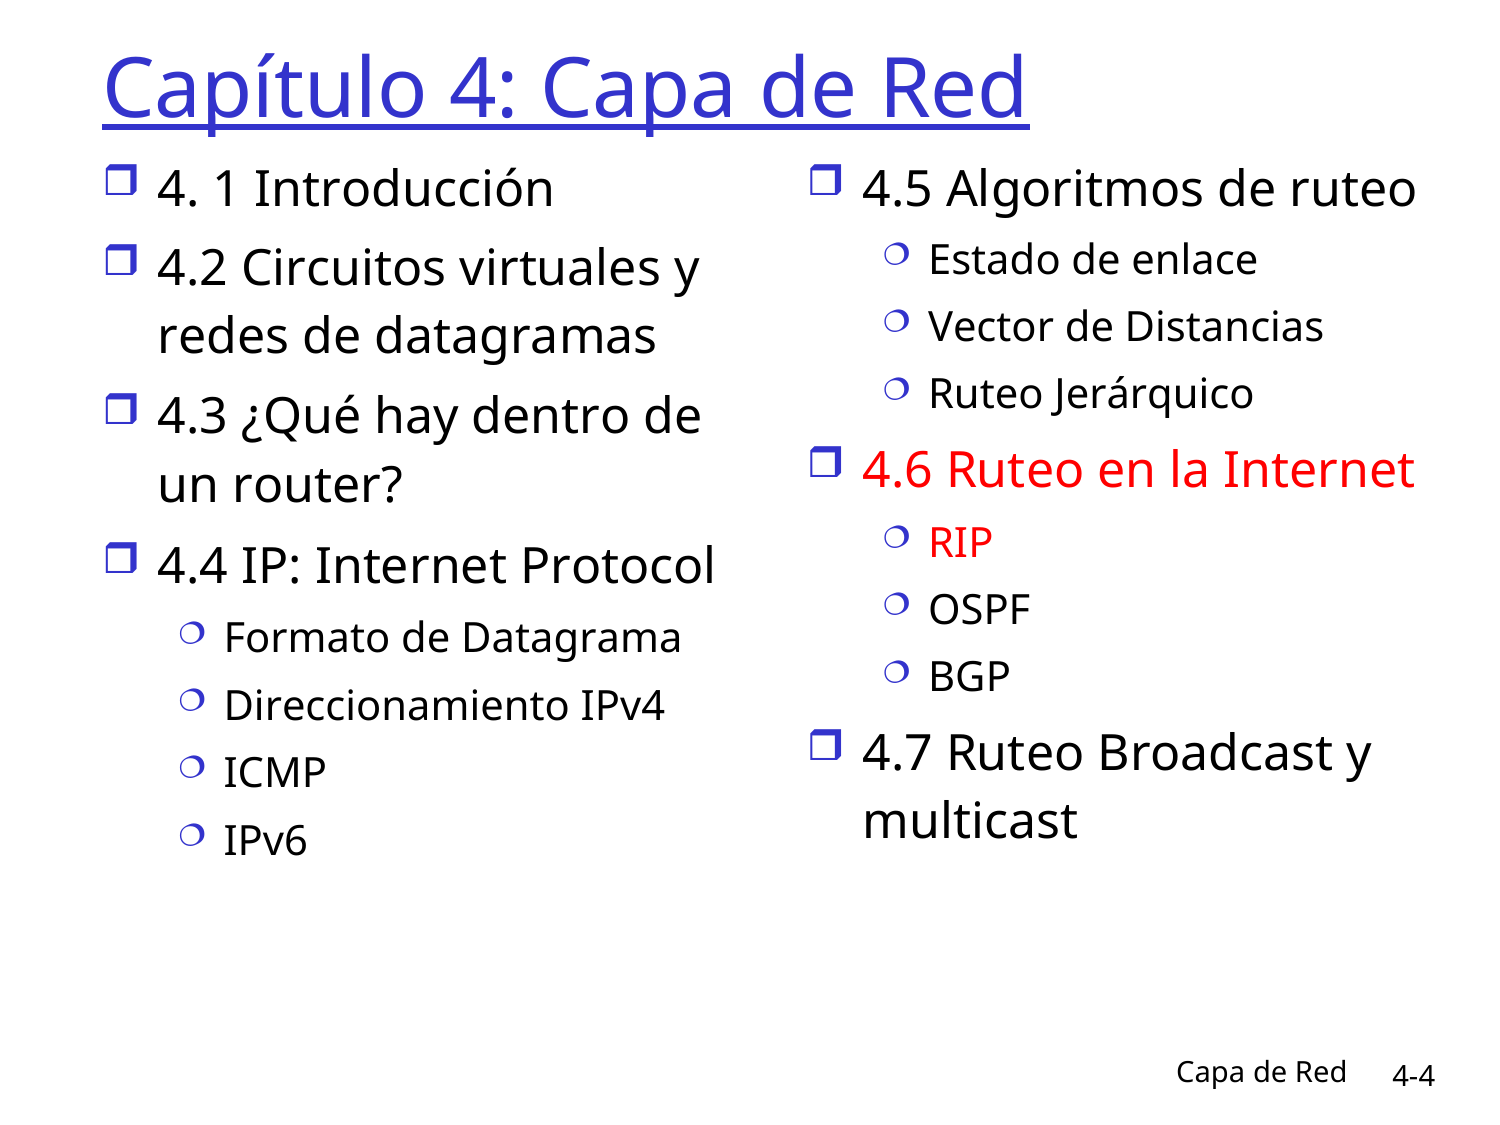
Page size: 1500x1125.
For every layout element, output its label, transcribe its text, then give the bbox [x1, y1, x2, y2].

list 4. 1 Introducción 4.2 Circuitos virtuales y redes de datagramas 4.3 ¿Qué hay dentro de un router? 4.4 IP: Internet Protocol Formato de Datagrama Direccionamiento IPv4 ICMP IPv6 [87, 149, 759, 1040]
list 4.5 Algoritmos de ruteo Estado de enlace Vector de Distancias Ruteo Jerárquico 4.6 Ruteo en la Internet RIP OSPF BGP 4.7 Ruteo Broadcast y multicast [792, 149, 1464, 1040]
title Capítulo 4: Capa de Red [87, 15, 1463, 158]
